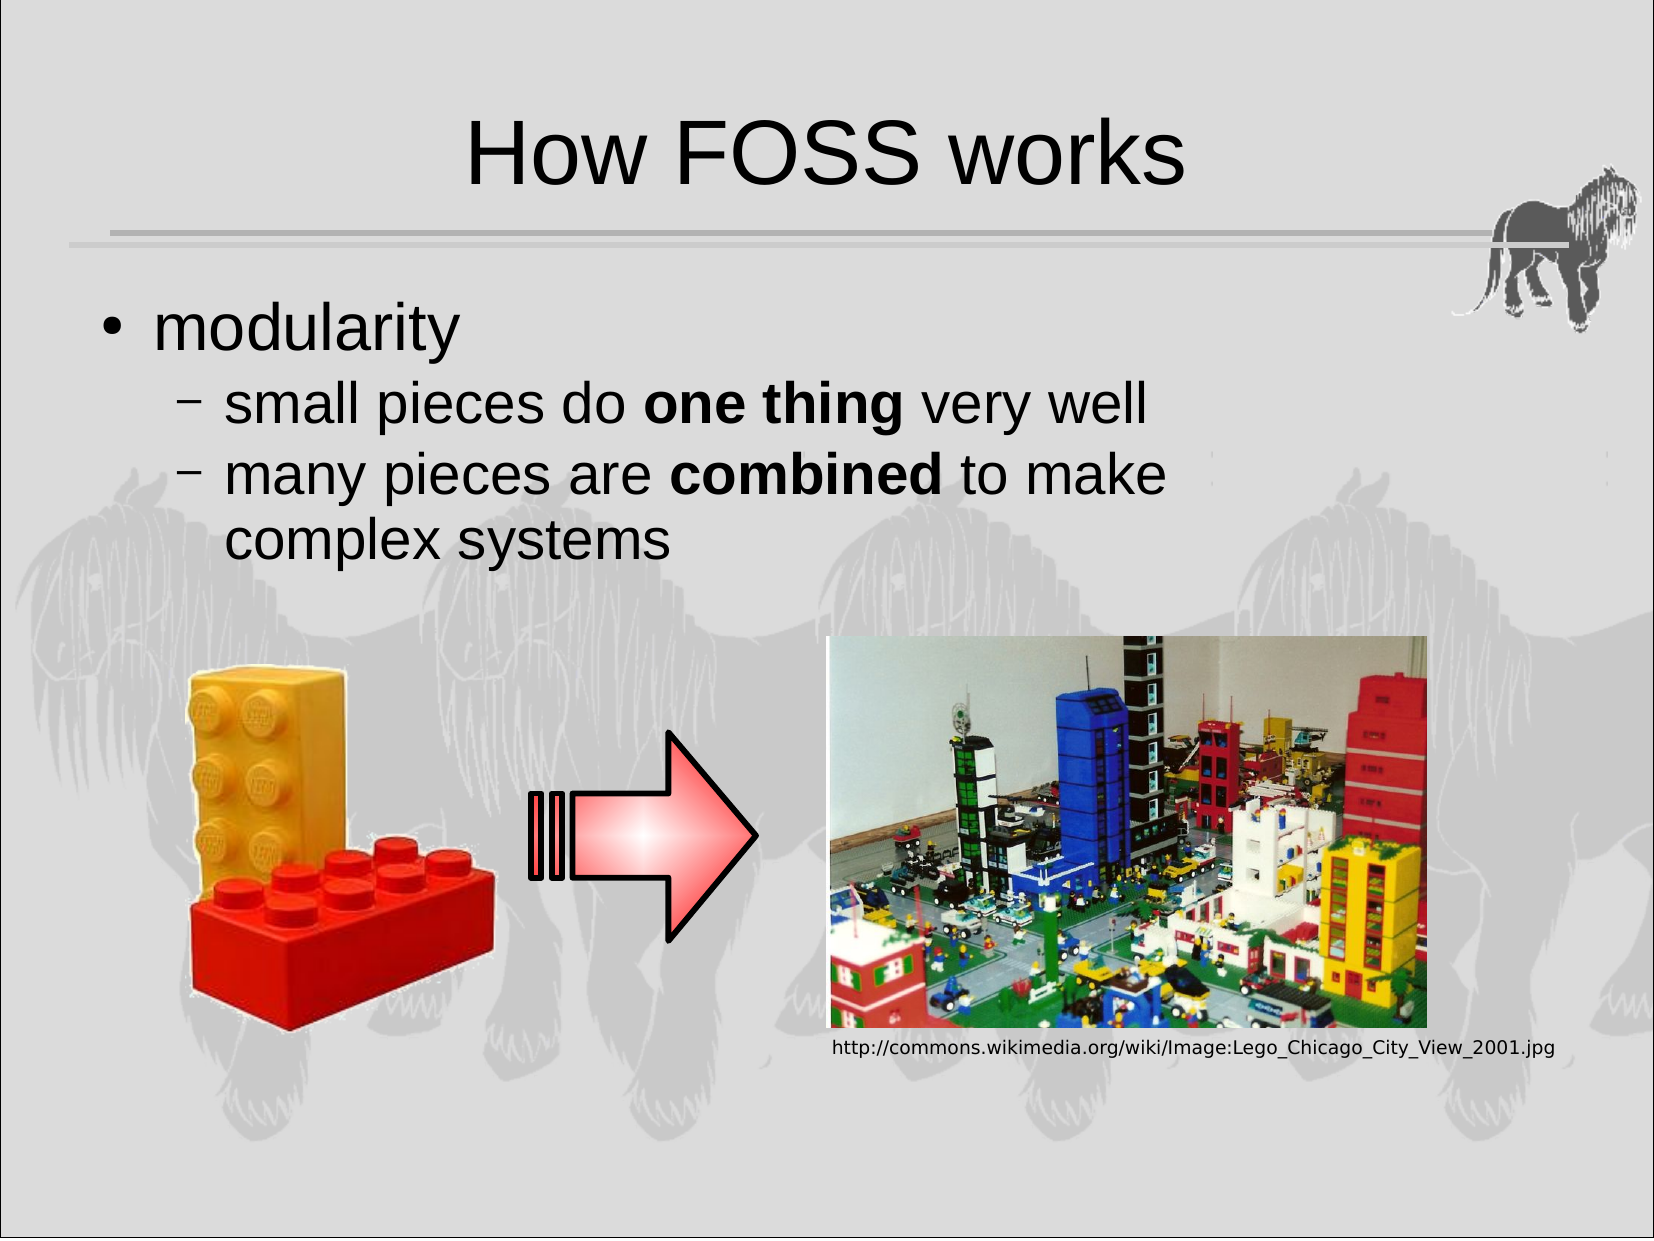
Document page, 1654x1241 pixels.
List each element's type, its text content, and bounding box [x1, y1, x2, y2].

picture [1444, 159, 1645, 338]
picture [826, 636, 1427, 1028]
text_box http://commons.wikimedia.org/wiki/Image:Lego_Chicago_City_View_2001.jpg [817, 1029, 1605, 1072]
picture [185, 664, 502, 1038]
list modularity small pieces do one thing very well many pieces are combined to make complex systems [82, 290, 1571, 1109]
text_box [551, 793, 563, 878]
text_box [572, 732, 756, 941]
text_box [530, 793, 542, 878]
title How FOSS works [82, 49, 1571, 257]
